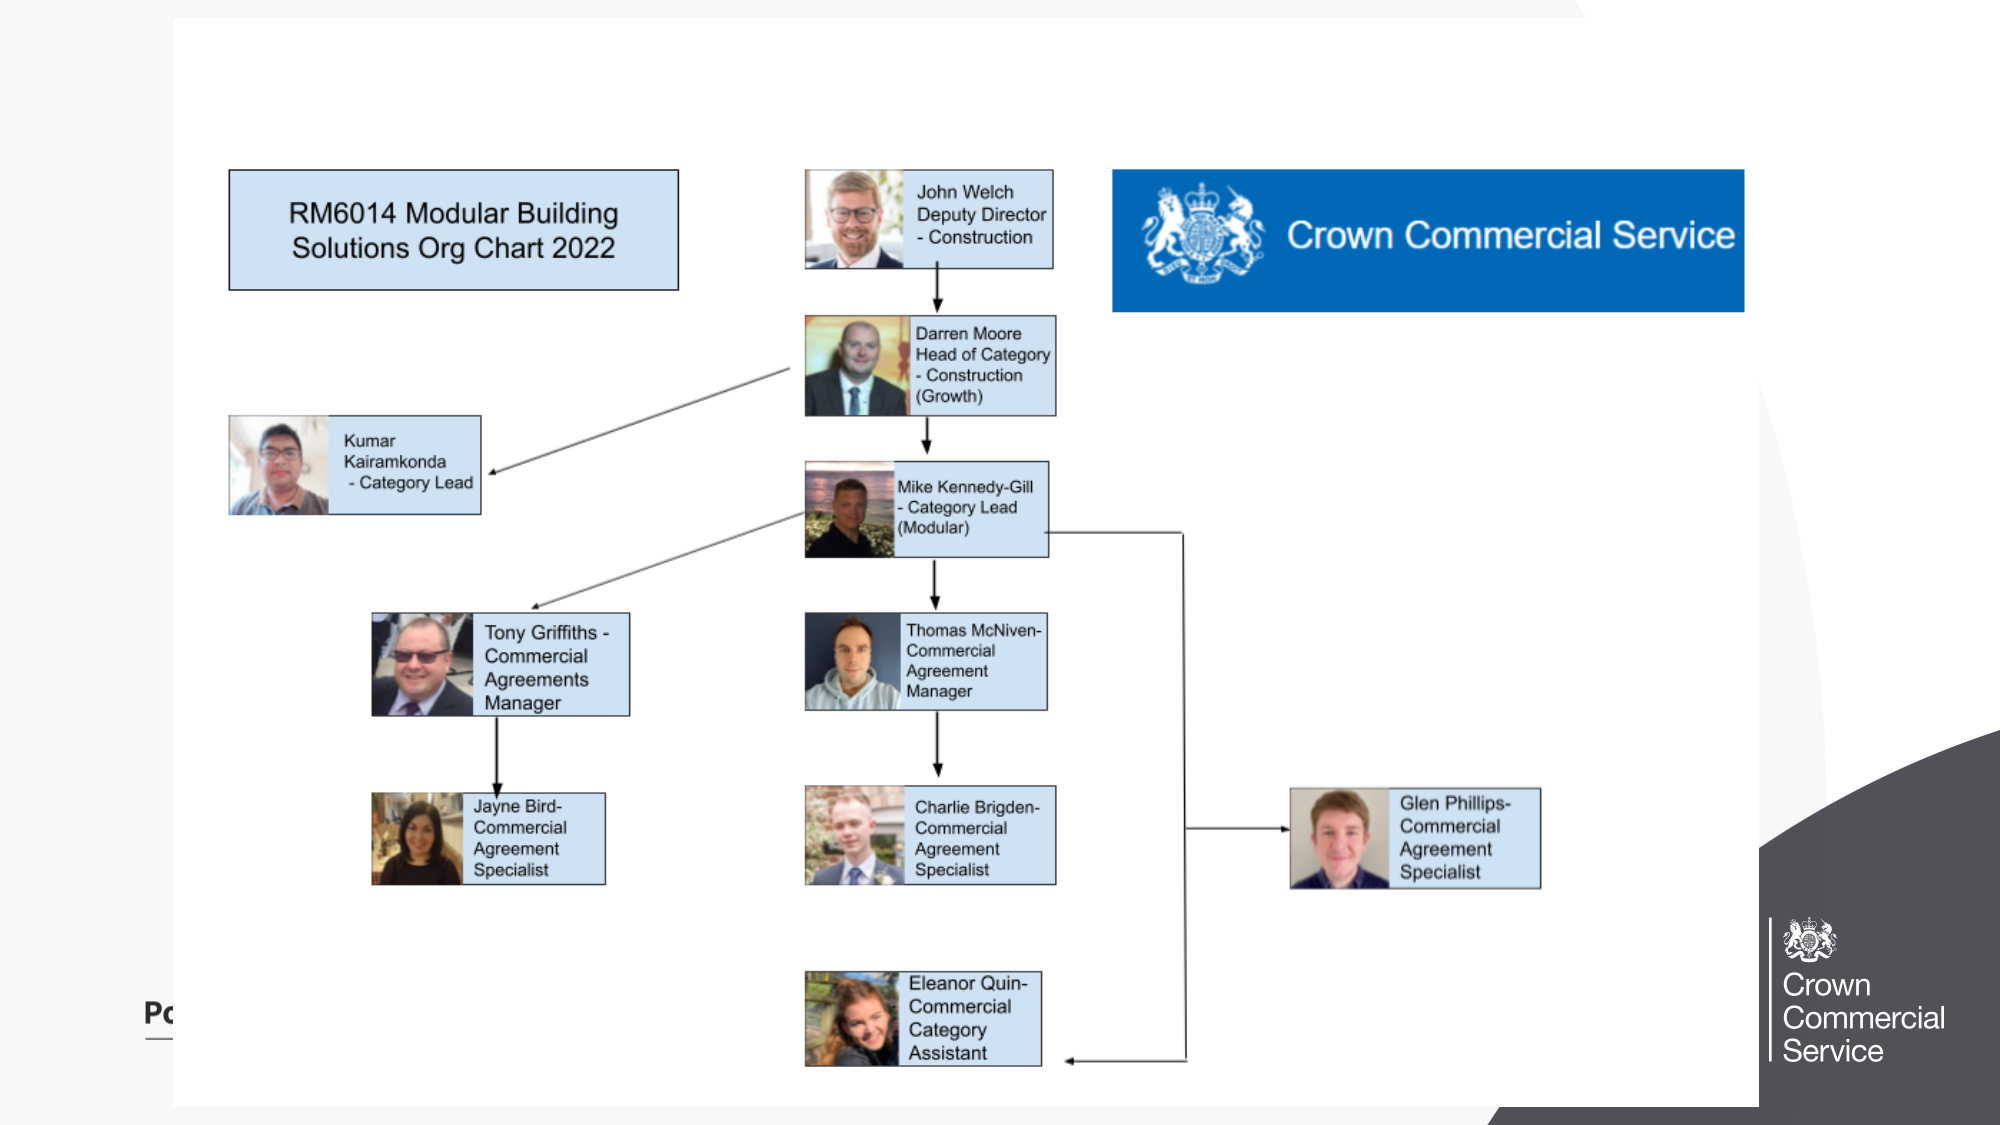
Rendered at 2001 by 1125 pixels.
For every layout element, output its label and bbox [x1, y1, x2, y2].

picture [173, 18, 1759, 1107]
